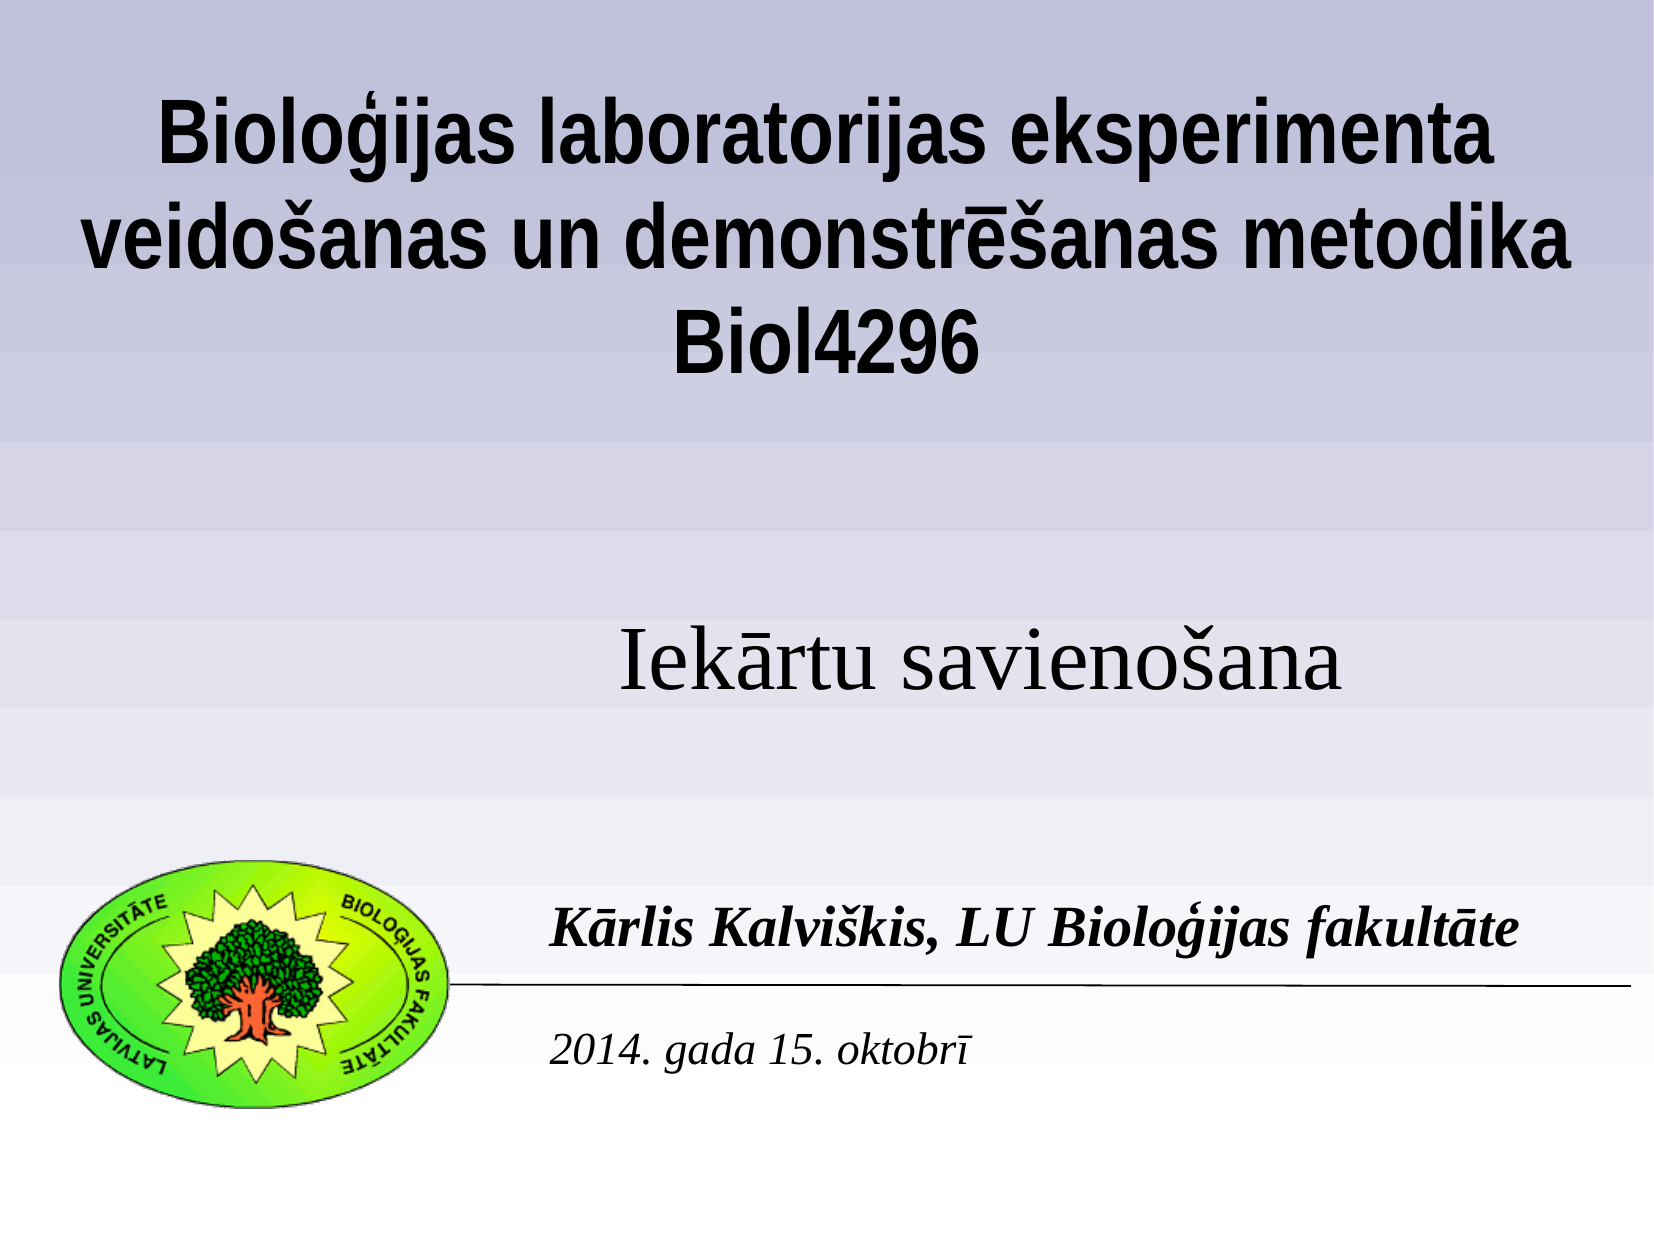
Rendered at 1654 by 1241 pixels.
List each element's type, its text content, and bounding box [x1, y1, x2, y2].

picture [0, 0, 1654, 1241]
title Iekārtu savienošana [332, 456, 1632, 861]
